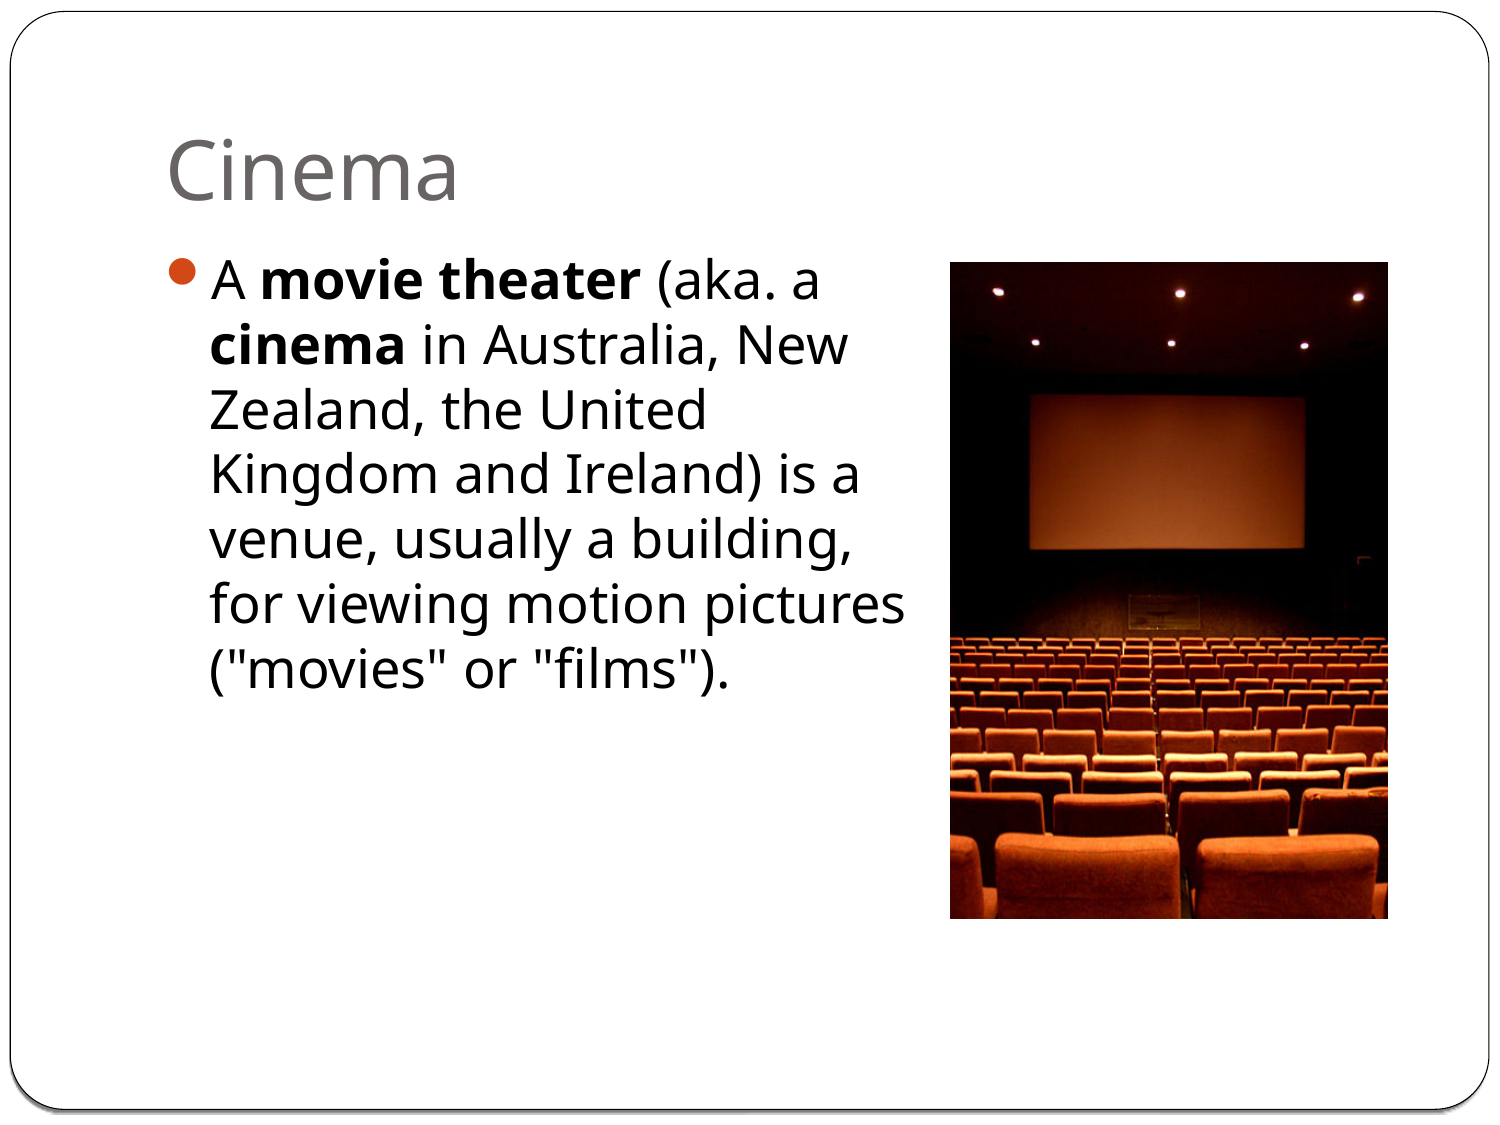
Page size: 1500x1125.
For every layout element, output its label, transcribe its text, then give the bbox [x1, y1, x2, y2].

title Cinema [150, 45, 1425, 233]
picture [950, 262, 1388, 919]
list A movie theater (aka. a cinema in Australia, New Zealand, the United Kingdom and Ireland) is a venue, usually a building, for viewing motion pictures ("movies" or "films"). [150, 237, 925, 938]
